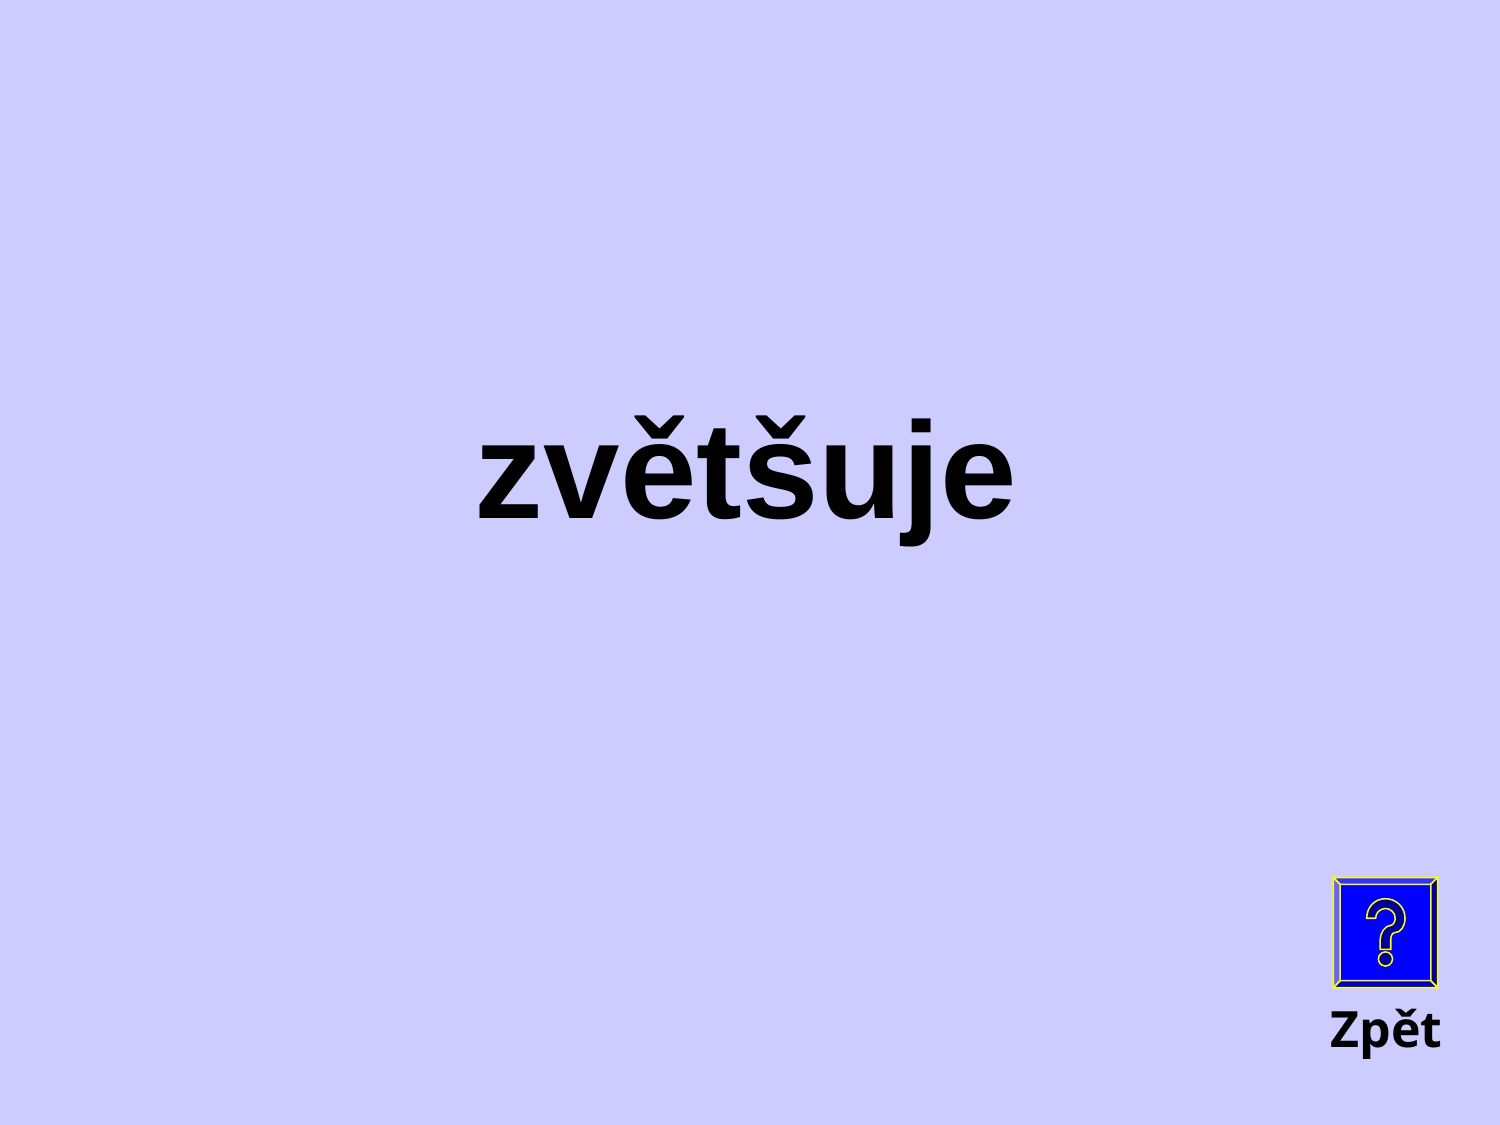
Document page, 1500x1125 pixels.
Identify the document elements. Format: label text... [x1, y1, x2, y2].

text_box [1334, 877, 1438, 988]
text_box zvětšuje [55, 373, 1438, 554]
text_box Zpět [1274, 990, 1500, 1066]
